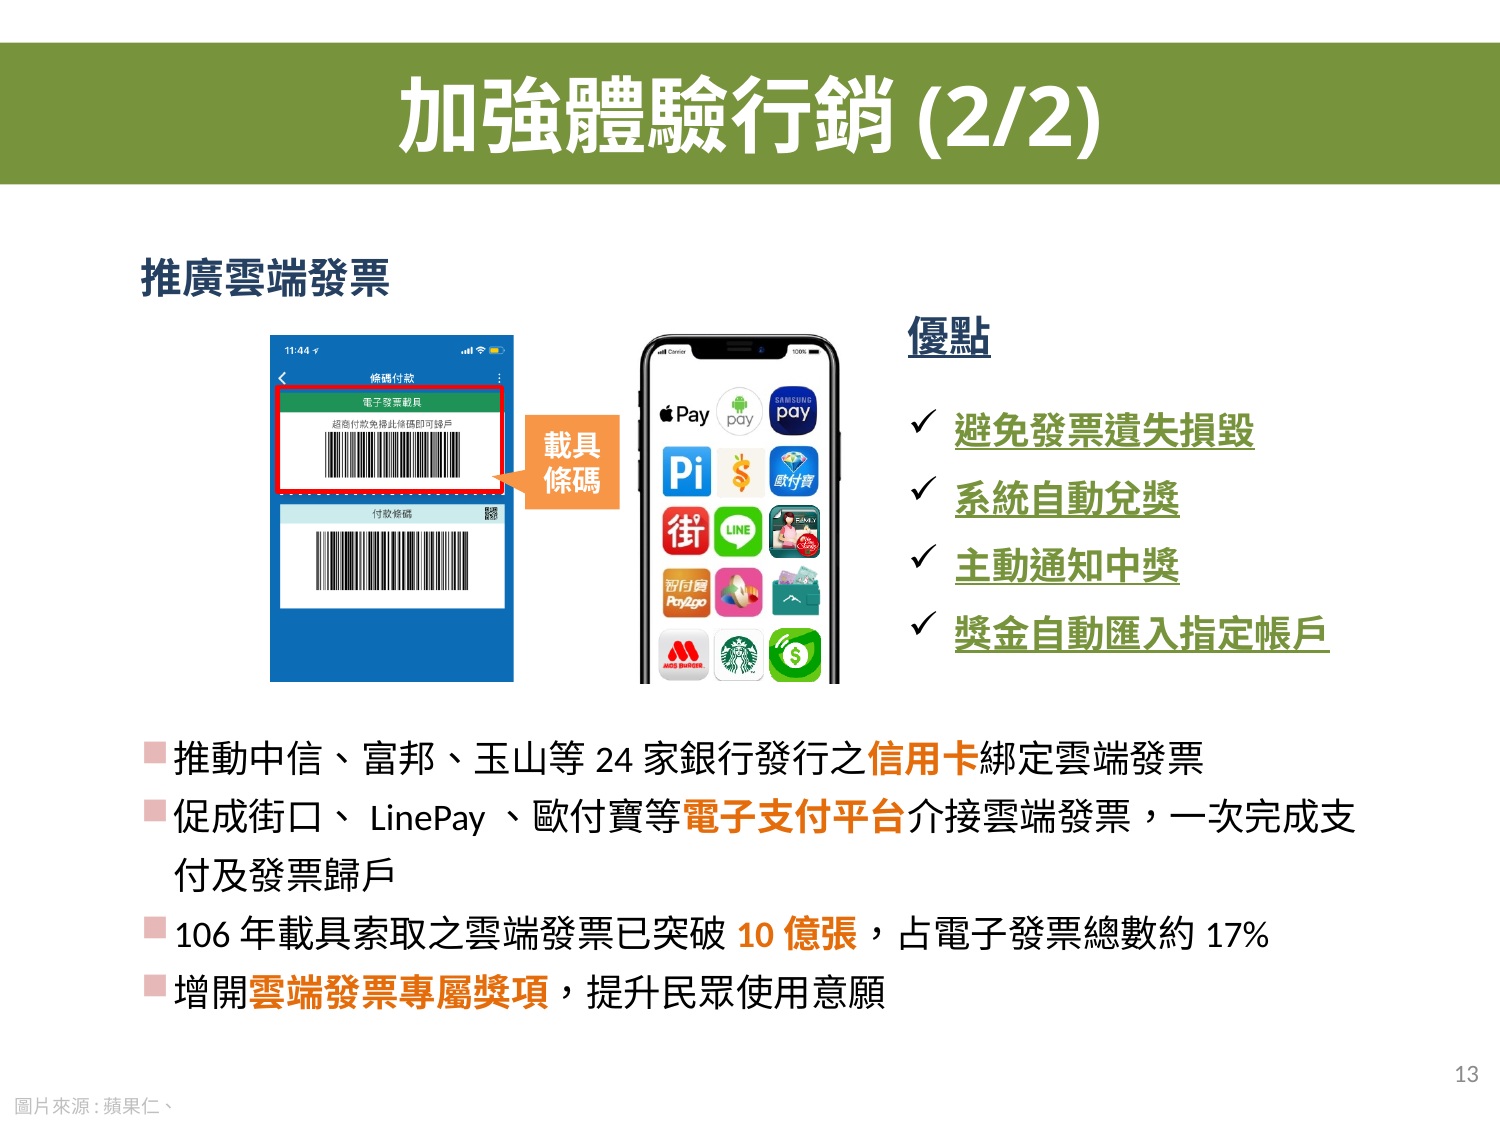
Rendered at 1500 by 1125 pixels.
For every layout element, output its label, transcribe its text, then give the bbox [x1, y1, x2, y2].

picture [270, 335, 514, 682]
text_box 推廣雲端發票 推動中信、富邦、玉山等24家銀行發行之信用卡綁定雲端發票 促成街口、LinePay、歐付寶等電子支付平台介接雲端發票，一次完成支付及發票歸戶 106年載具索取之雲端發票已突破10億張，占電子發票總數約17% 增開雲端發票專屬獎項，提升民眾使用意願 [112, 219, 1388, 1022]
picture [612, 326, 858, 684]
slide_number <編號> [1144, 1042, 1495, 1103]
text_box 圖片來源:蘋果仁、 [0, 1087, 485, 1125]
picture [280, 389, 500, 489]
text_box 避免發票遺失損毀 系統自動兌獎 主動通知中獎 獎金自動匯入指定帳戶 [893, 377, 1402, 663]
text_box 載具條碼 [491, 414, 620, 510]
text_box 加強體驗行銷(2/2) [0, 42, 1500, 185]
text_box 優點 [893, 302, 1071, 368]
